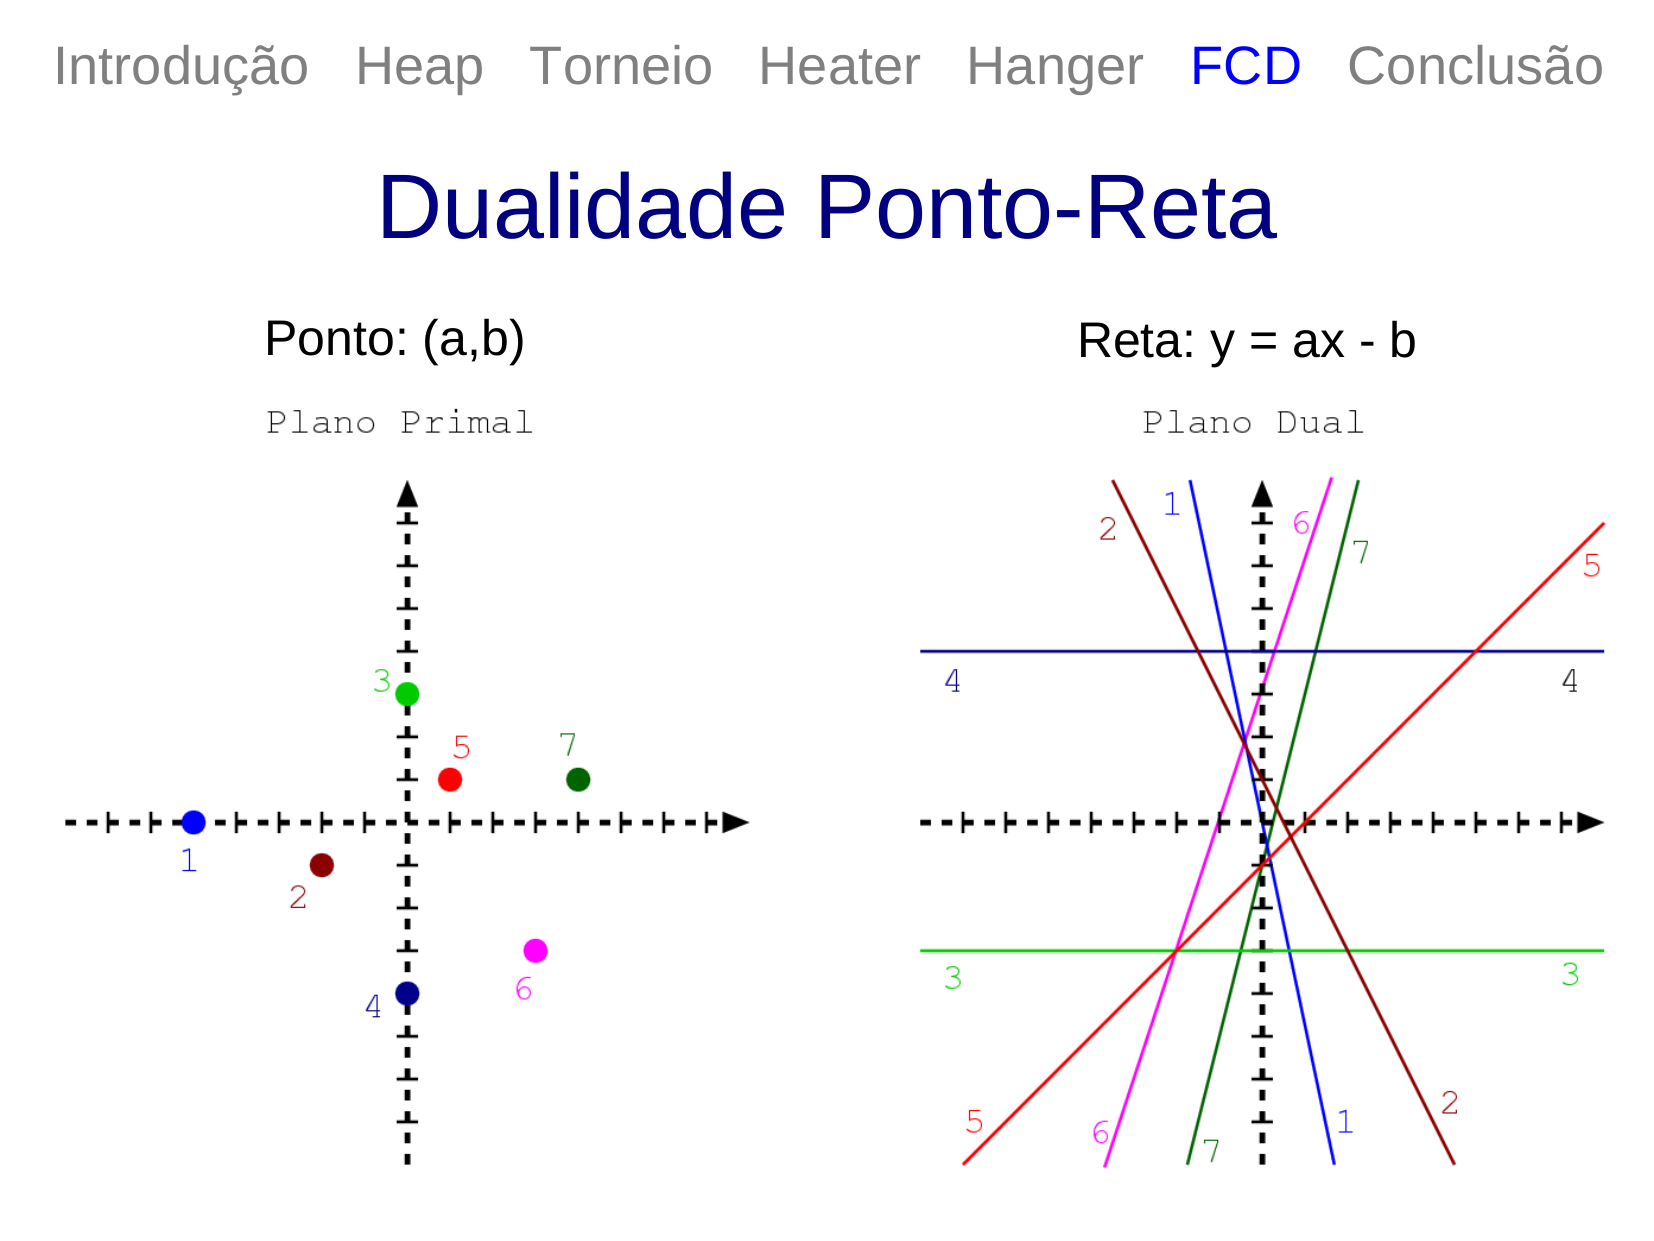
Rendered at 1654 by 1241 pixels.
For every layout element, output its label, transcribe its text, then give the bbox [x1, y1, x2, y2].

text_box Introdução Heap Torneio Heater Hanger FCD Conclusão [30, 35, 1629, 96]
text_box Ponto: (a,b) [70, 310, 721, 367]
title Dualidade Ponto-Reta [121, 102, 1534, 311]
text_box Reta: y = ax - b [889, 312, 1606, 369]
picture [56, 390, 1609, 1179]
